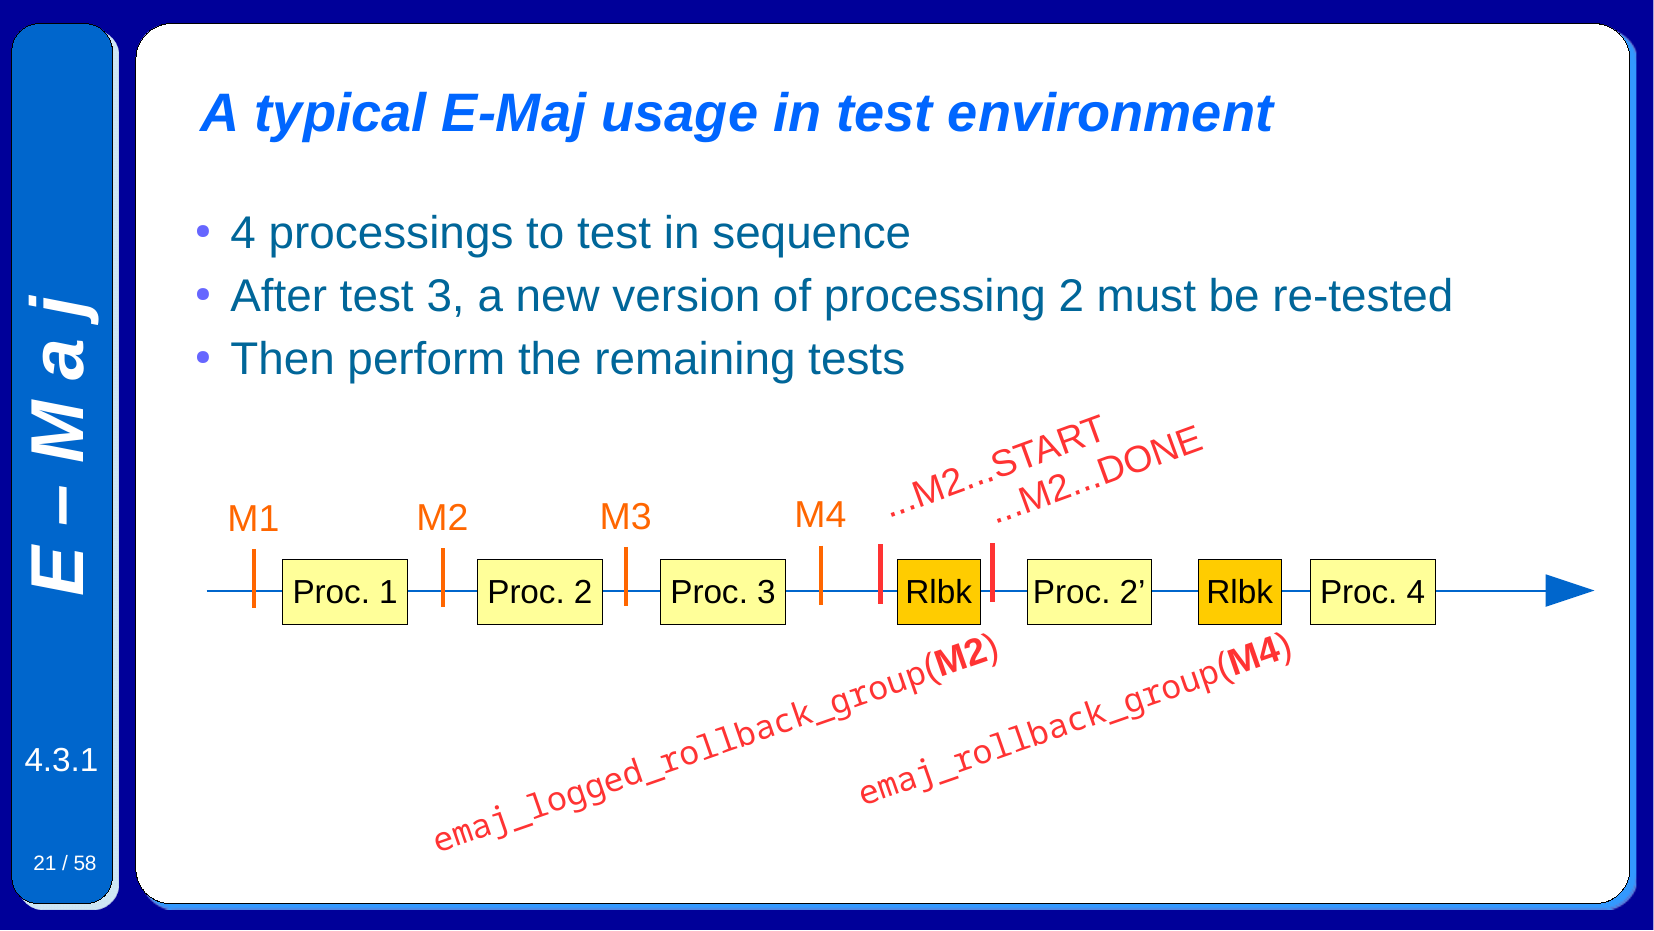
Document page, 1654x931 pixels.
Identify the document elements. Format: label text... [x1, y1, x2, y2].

text_box Proc. 4 [1310, 559, 1436, 625]
text_box ...M2...START [860, 394, 1123, 539]
text_box M3 [584, 487, 667, 545]
text_box ...M2...DONE [967, 404, 1225, 545]
title A typical E-Maj usage in test environment [200, 34, 1575, 191]
text_box Proc. 3 [660, 559, 786, 625]
text_box emaj_logged_rollback_group(M2) [409, 610, 1025, 884]
text_box Rlbk [897, 559, 981, 625]
list 4 processings to test in sequence After test 3, a new version of processing 2 must be re-tested Then perform the remaining tests [177, 206, 1587, 385]
text_box M4 [779, 486, 862, 544]
text_box M1 [212, 490, 295, 547]
text_box Rlbk [1198, 559, 1282, 625]
text_box Proc. 1 [282, 559, 408, 625]
text_box M2 [401, 488, 484, 546]
text_box Proc. 2 [477, 559, 603, 625]
text_box Proc. 2’ [1027, 559, 1152, 625]
text_box emaj_rollback_group(M4) [834, 609, 1318, 837]
